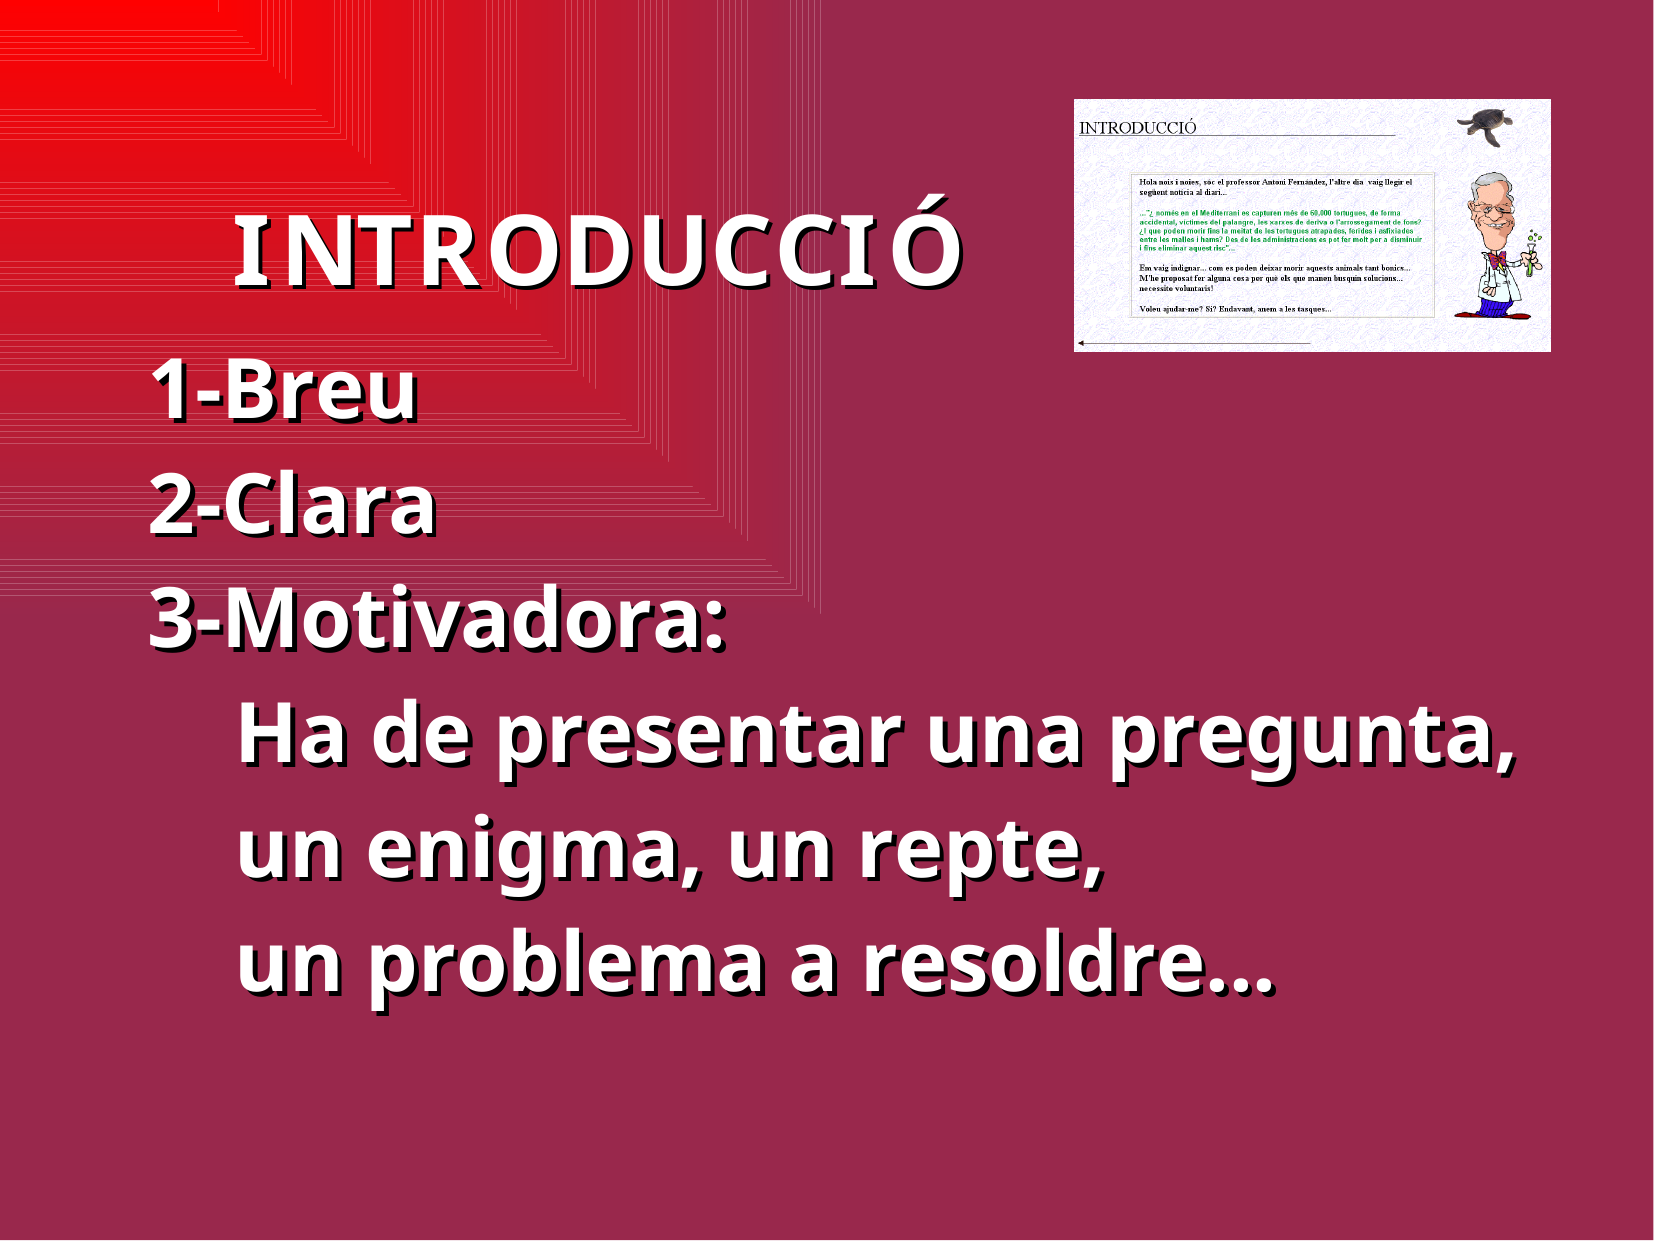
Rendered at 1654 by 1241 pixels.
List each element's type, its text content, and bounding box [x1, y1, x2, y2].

text_box 1-Breu 2-Clara 3-Motivadora: Ha de presentar una pregunta, un enigma, un repte, un problema a resoldre... [147, 328, 1565, 1017]
picture [1074, 99, 1551, 352]
picture [215, 178, 998, 318]
